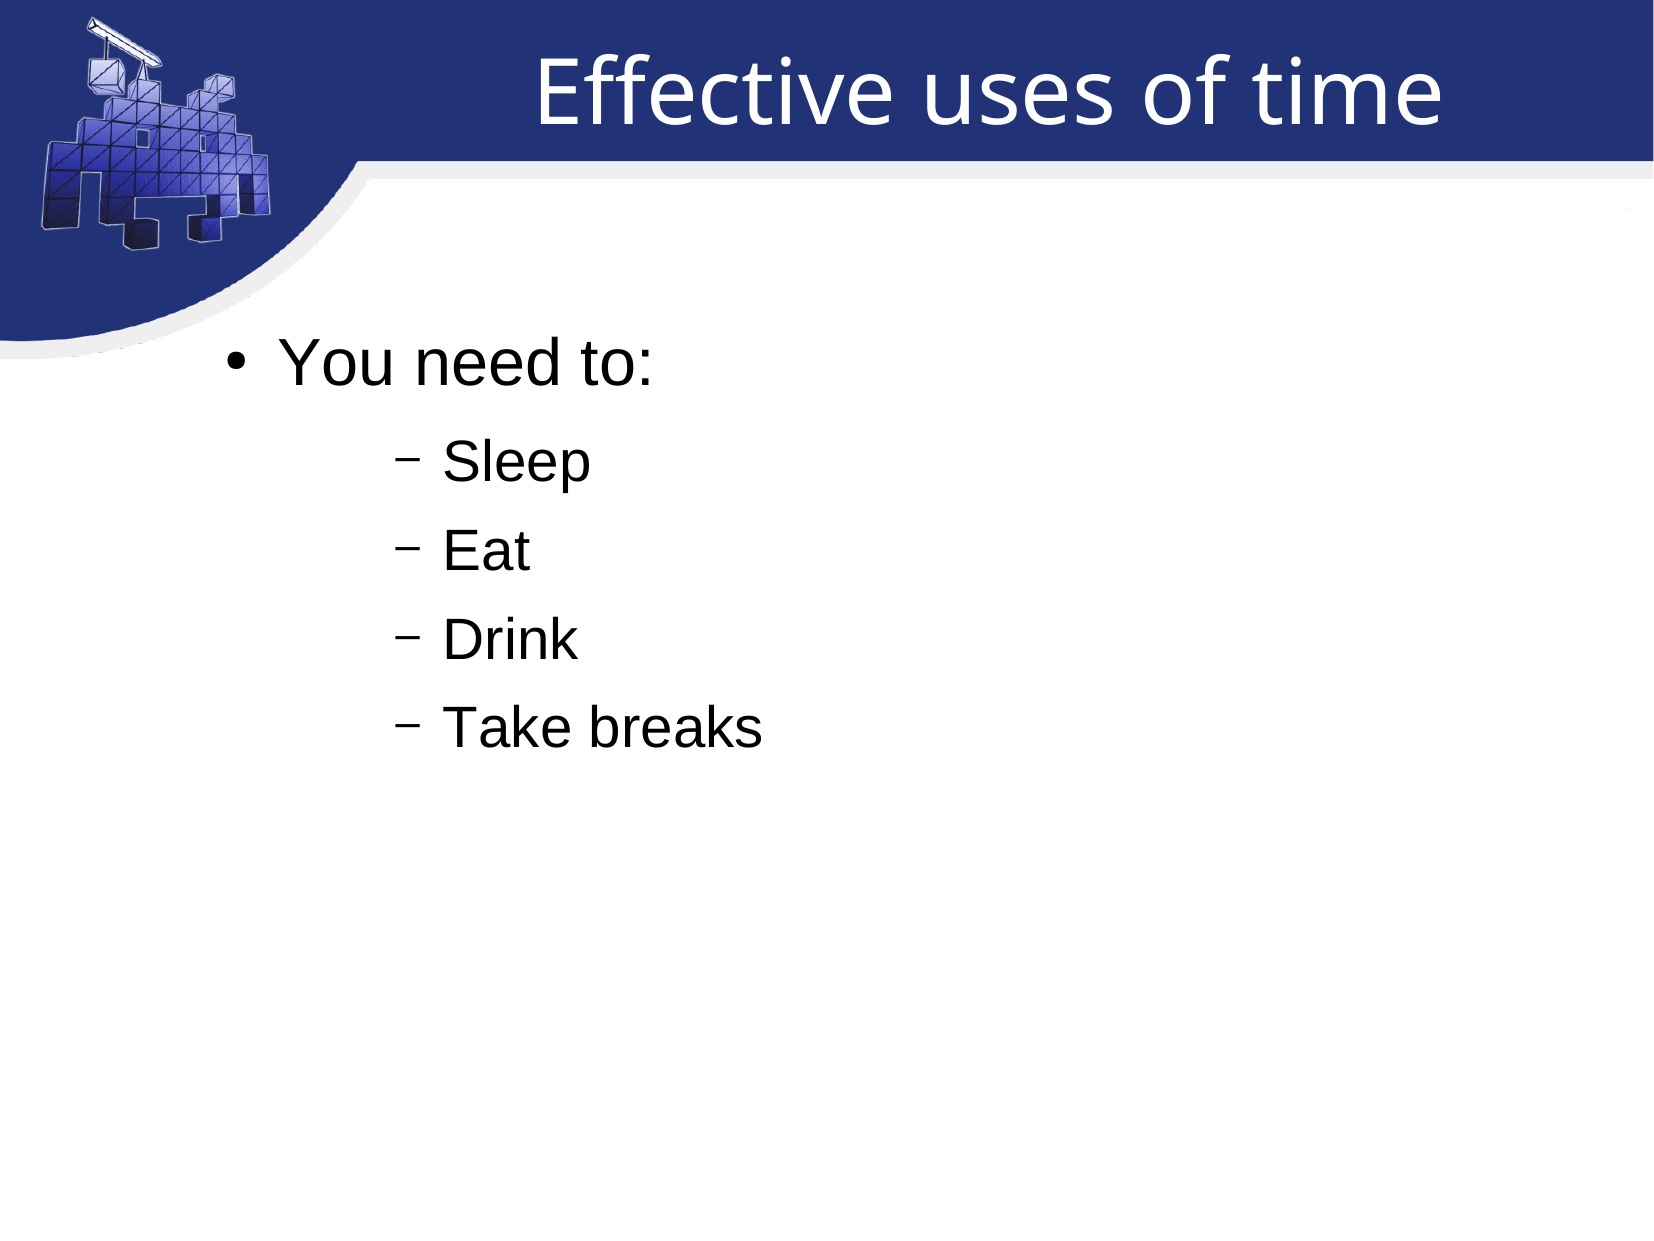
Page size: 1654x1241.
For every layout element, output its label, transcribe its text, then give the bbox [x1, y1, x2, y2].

title Effective uses of time [354, 29, 1625, 148]
list You need to: Sleep Eat Drink Take breaks [206, 324, 1595, 1078]
picture [0, 0, 1654, 443]
